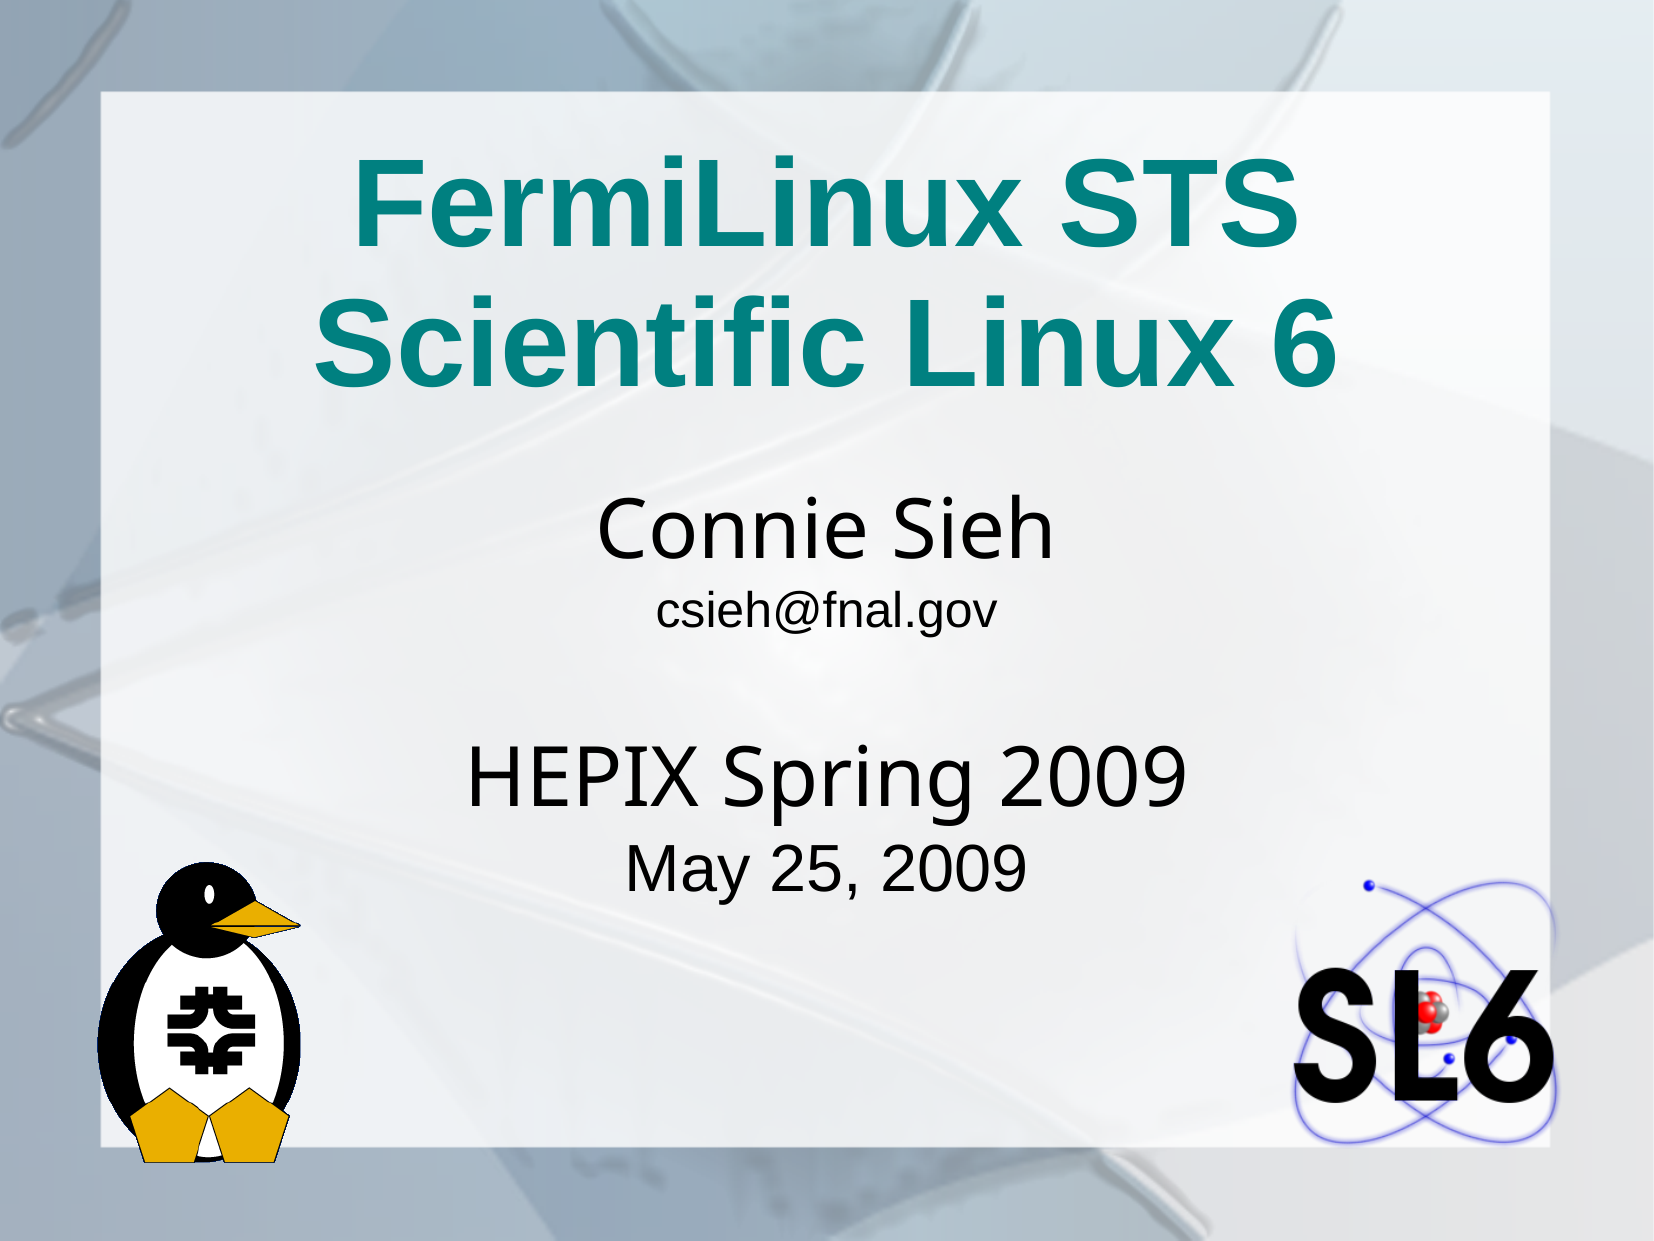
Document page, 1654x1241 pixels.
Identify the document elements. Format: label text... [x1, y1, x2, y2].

subtitle Connie Sieh csieh@fnal.gov HEPIX Spring 2009 May 25, 2009 [144, 375, 1509, 1001]
title FermiLinux STS Scientific Linux 6 [118, 132, 1536, 413]
picture [0, 0, 1654, 1241]
